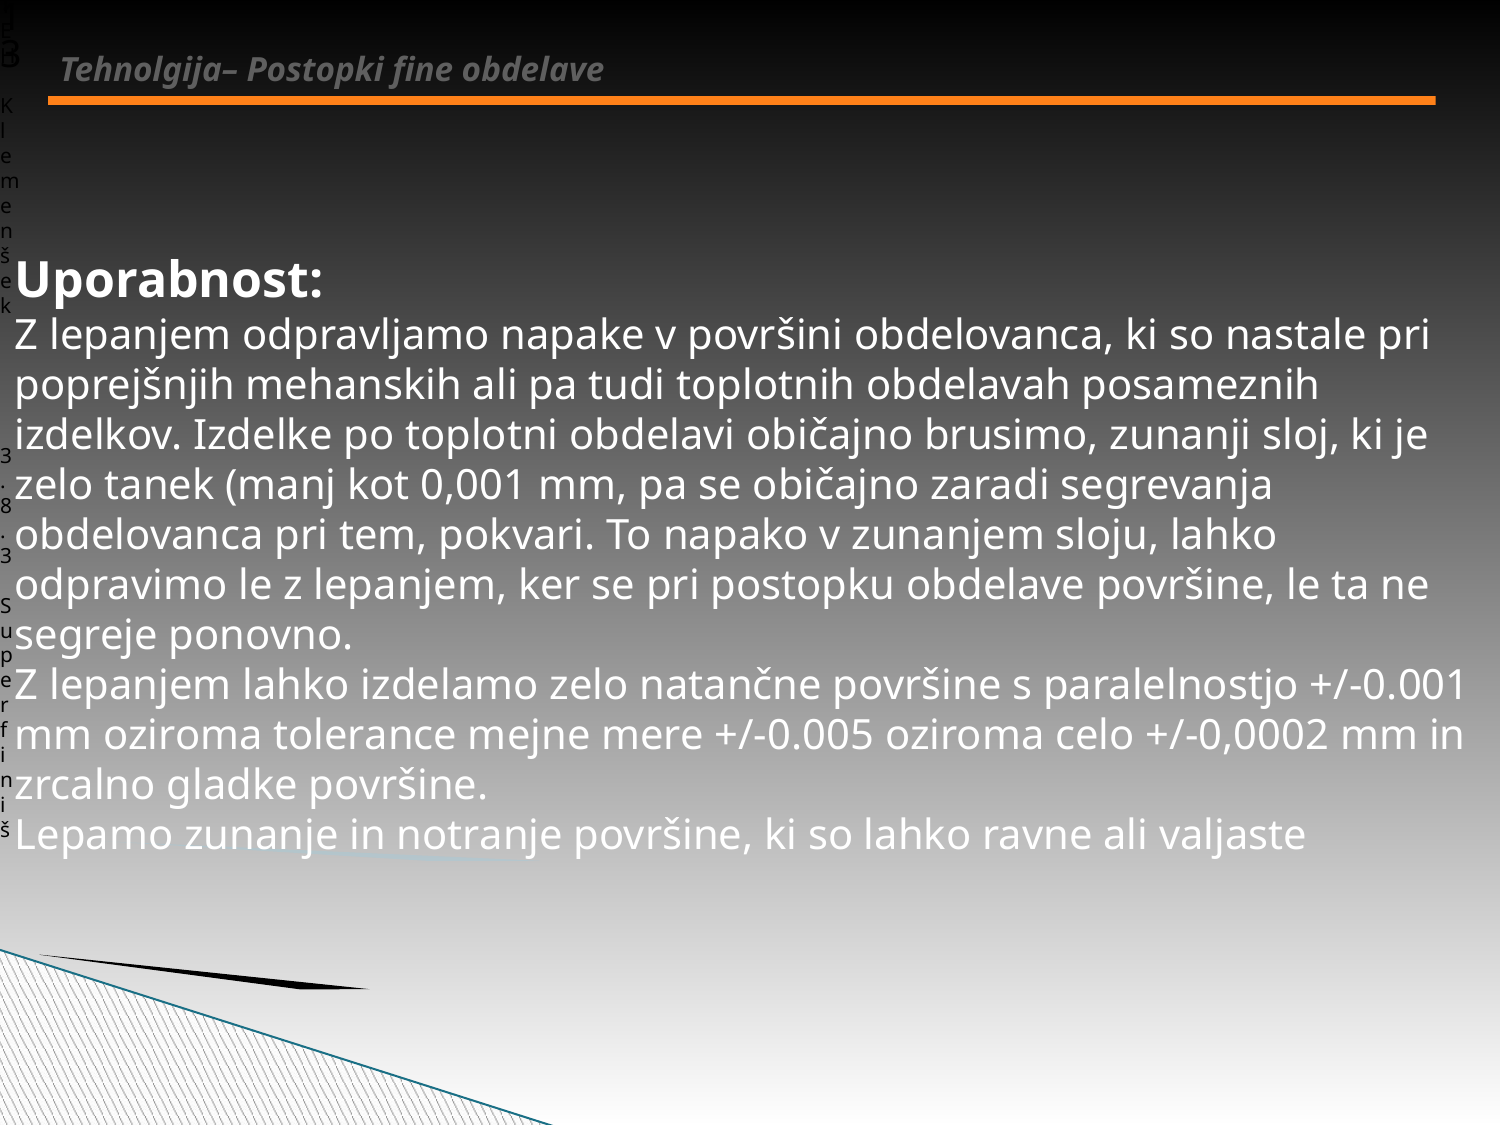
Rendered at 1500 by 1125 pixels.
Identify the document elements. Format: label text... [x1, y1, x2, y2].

picture [0, 952, 543, 1125]
text_box Uporabnost: Z lepanjem odpravljamo napake v površini obdelovanca, ki so nastale pri poprejšnjih mehanskih ali pa tudi toplotnih obdelavah posameznih izdelkov. Izdelke po toplotni obdelavi običajno brusimo, zunanji sloj, ki je zelo tanek (manj kot 0,001 mm, pa se običajno zaradi segrevanja obdelovanca pri tem, pokvari. To napako v zunanjem sloju, lahko odpravimo le z lepanjem, ker se pri postopku obdelave površine, le ta ne segreje ponovno. Z lepanjem lahko izdelamo zelo natančne površine s paralelnostjo +/-0.001 mm oziroma tolerance mejne mere +/-0.005 oziroma celo +/-0,0002 mm in zrcalno gladke površine. Lepamo zunanje in notranje površine, ki so lahko ravne ali valjaste [0, 239, 1500, 866]
